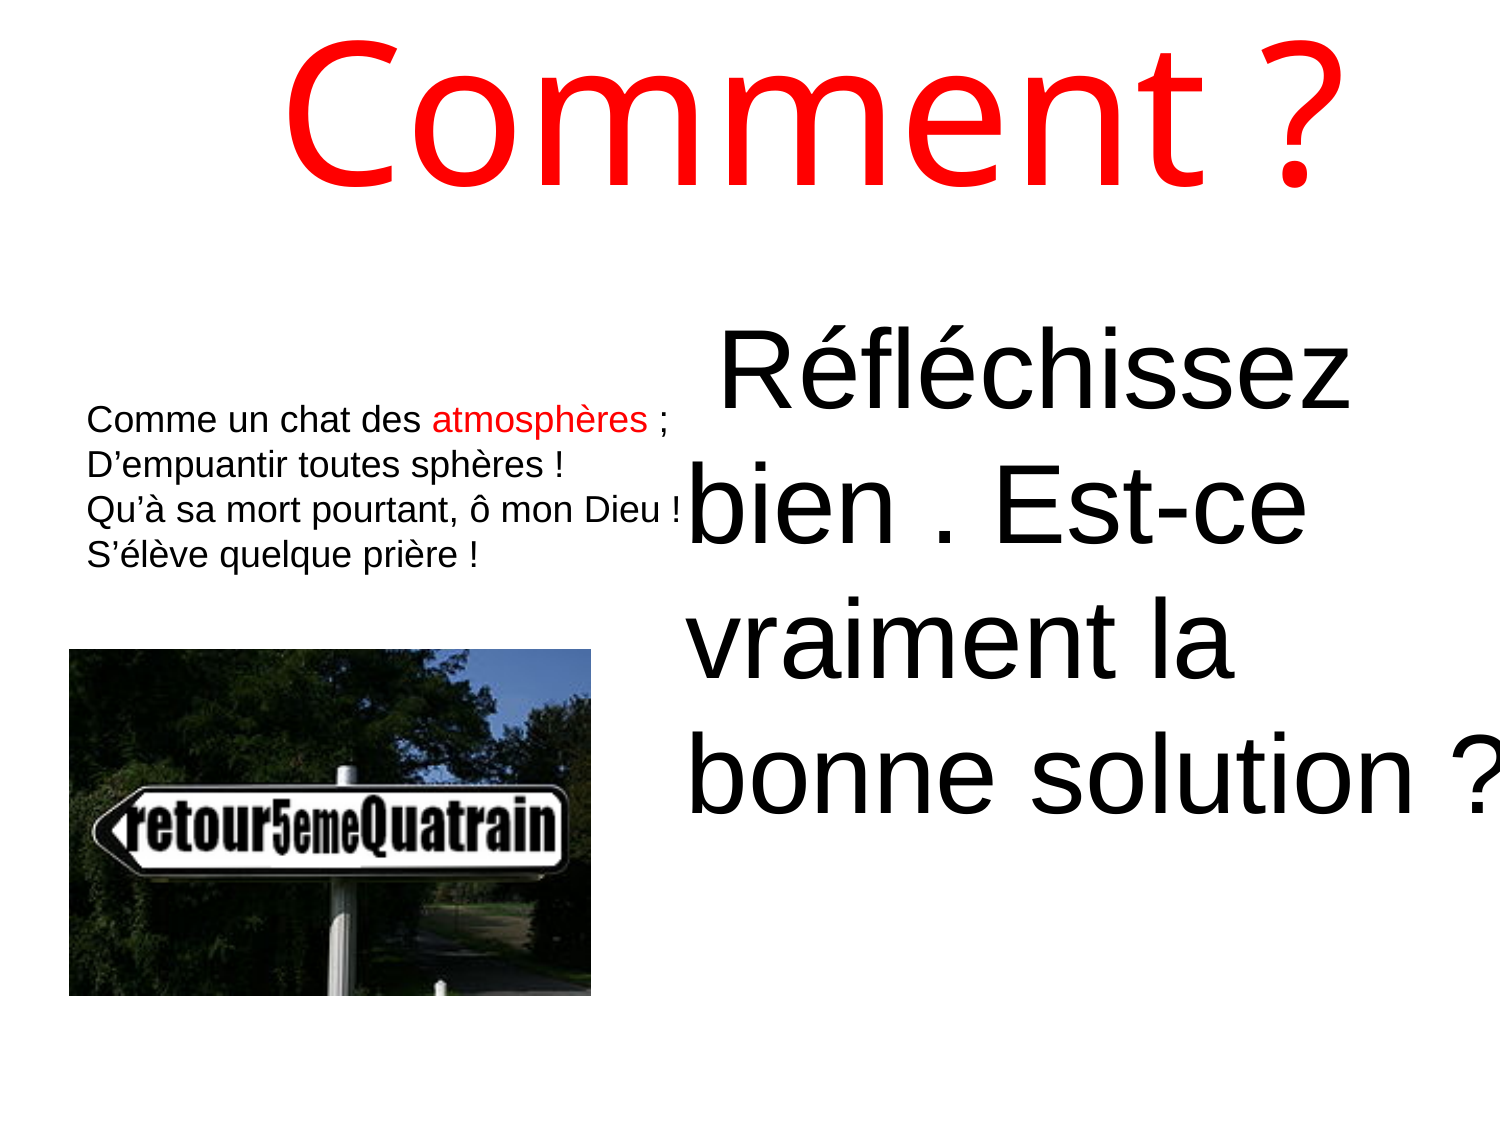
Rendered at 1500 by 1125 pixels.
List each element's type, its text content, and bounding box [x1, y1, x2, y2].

text_box Comme un chat des atmosphères ; D’empuantir toutes sphères ! Qu’à sa mort pourtant, ô mon Dieu ! S’élève quelque prière ! [71, 387, 670, 583]
picture [69, 649, 591, 996]
text_box Réfléchissez bien . Est-ce vraiment la bonne solution ? [670, 289, 1500, 844]
text_box Comment ? [118, 0, 1500, 233]
